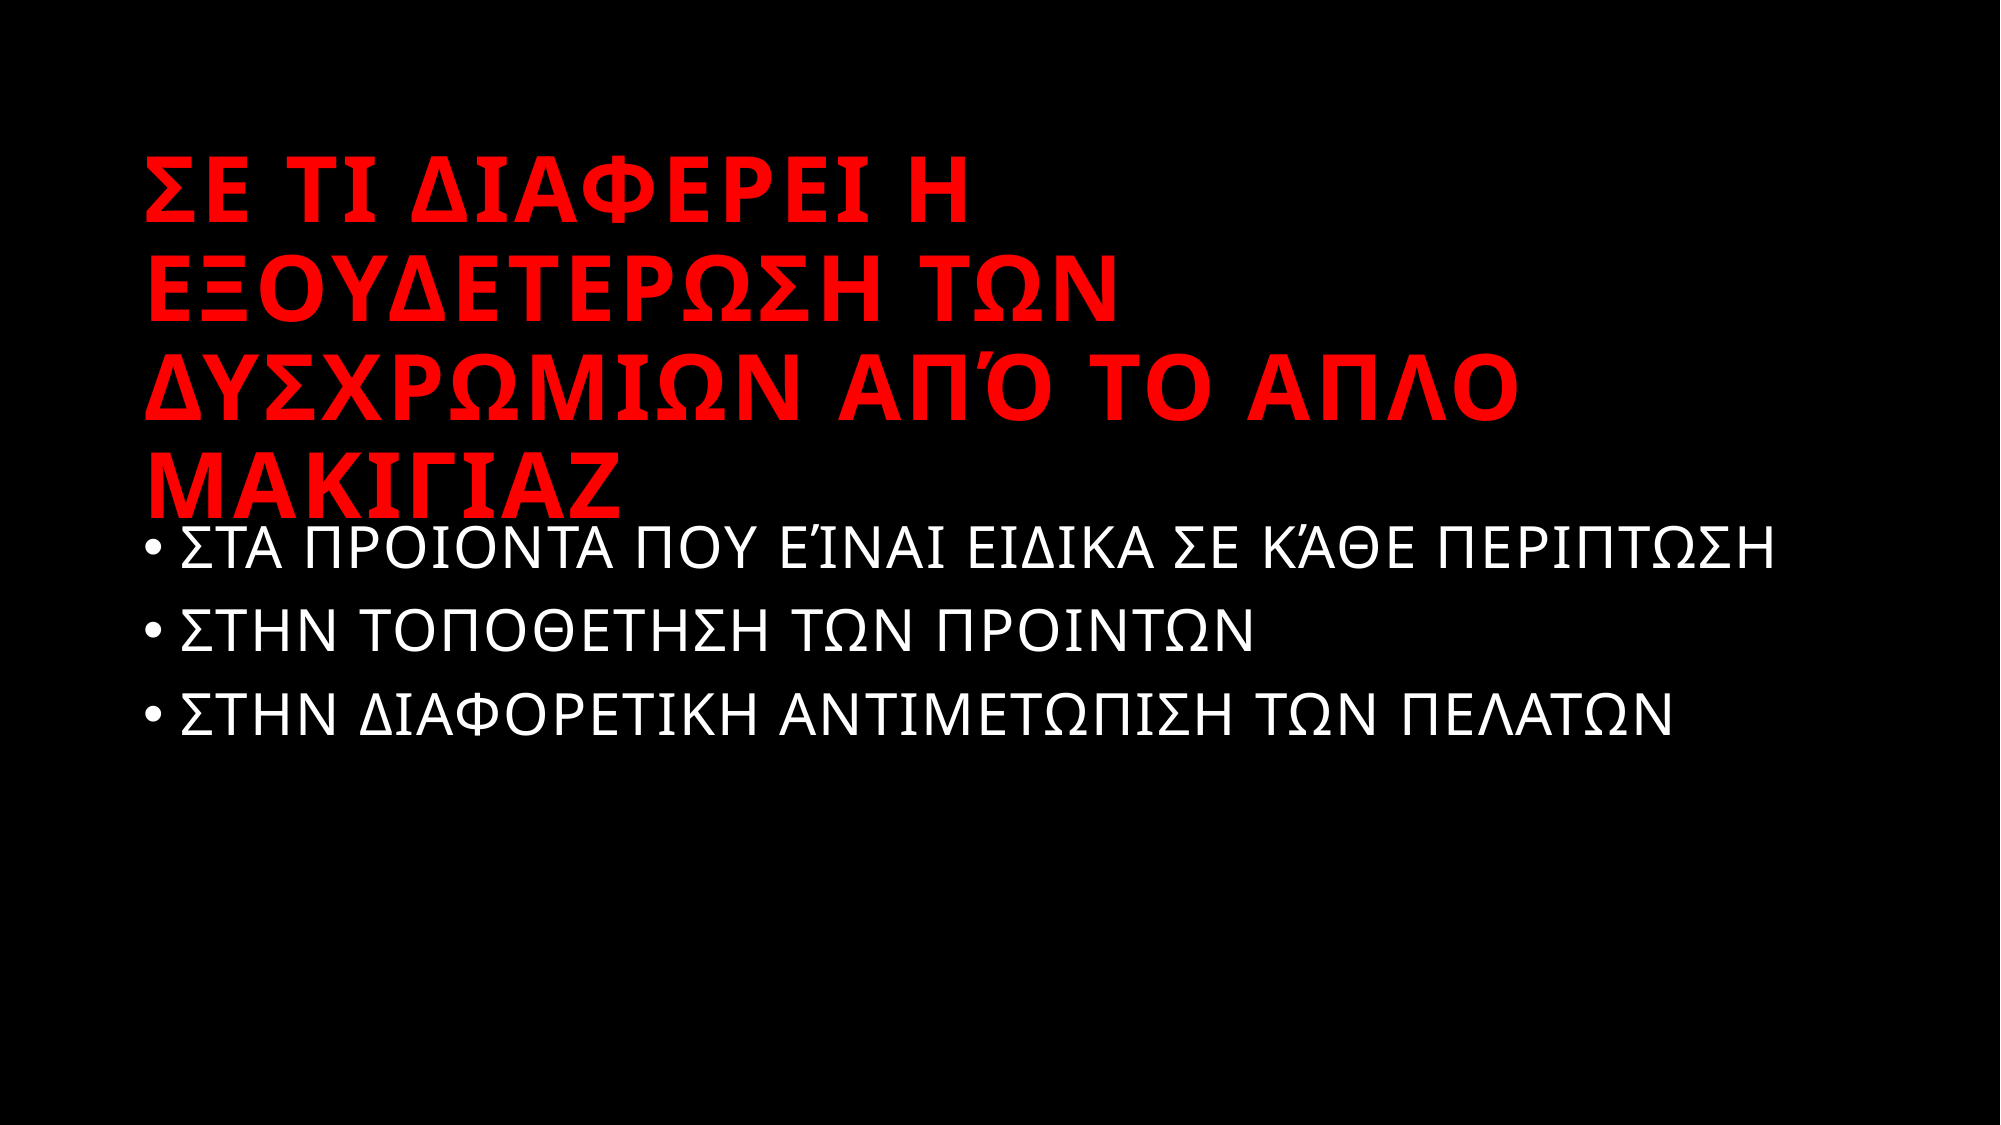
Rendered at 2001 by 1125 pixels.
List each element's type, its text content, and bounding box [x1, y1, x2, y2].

title ΣΕ ΤΙ ΔΙΑΦΕΡΕΙ Η ΕΞΟΥΔΕΤΕΡΩΣΗ ΤΩΝ ΔΥΣΧΡΩΜΙΩΝ ΑΠΌ ΤΟ ΑΠΛΟ ΜΑΚΙΓΙΑΖ [125, 125, 1626, 386]
list ΣΤΑ ΠΡΟΙΟΝΤΑ ΠΟΥ ΕΊΝΑΙ ΕΙΔΙΚΑ ΣΕ ΚΆΘΕ ΠΕΡΙΠΤΩΣΗ ΣΤΗΝ ΤΟΠΟΘΕΤΗΣΗ ΤΩΝ ΠΡΟΙΝΤΩΝ ΣΤΗΝ ΔΙΑΦΟΡΕΤΙΚΗ ΑΝΤΙΜΕΤΩΠΙΣΗ ΤΩΝ ΠΕΛΑΤΩΝ [125, 500, 1876, 856]
